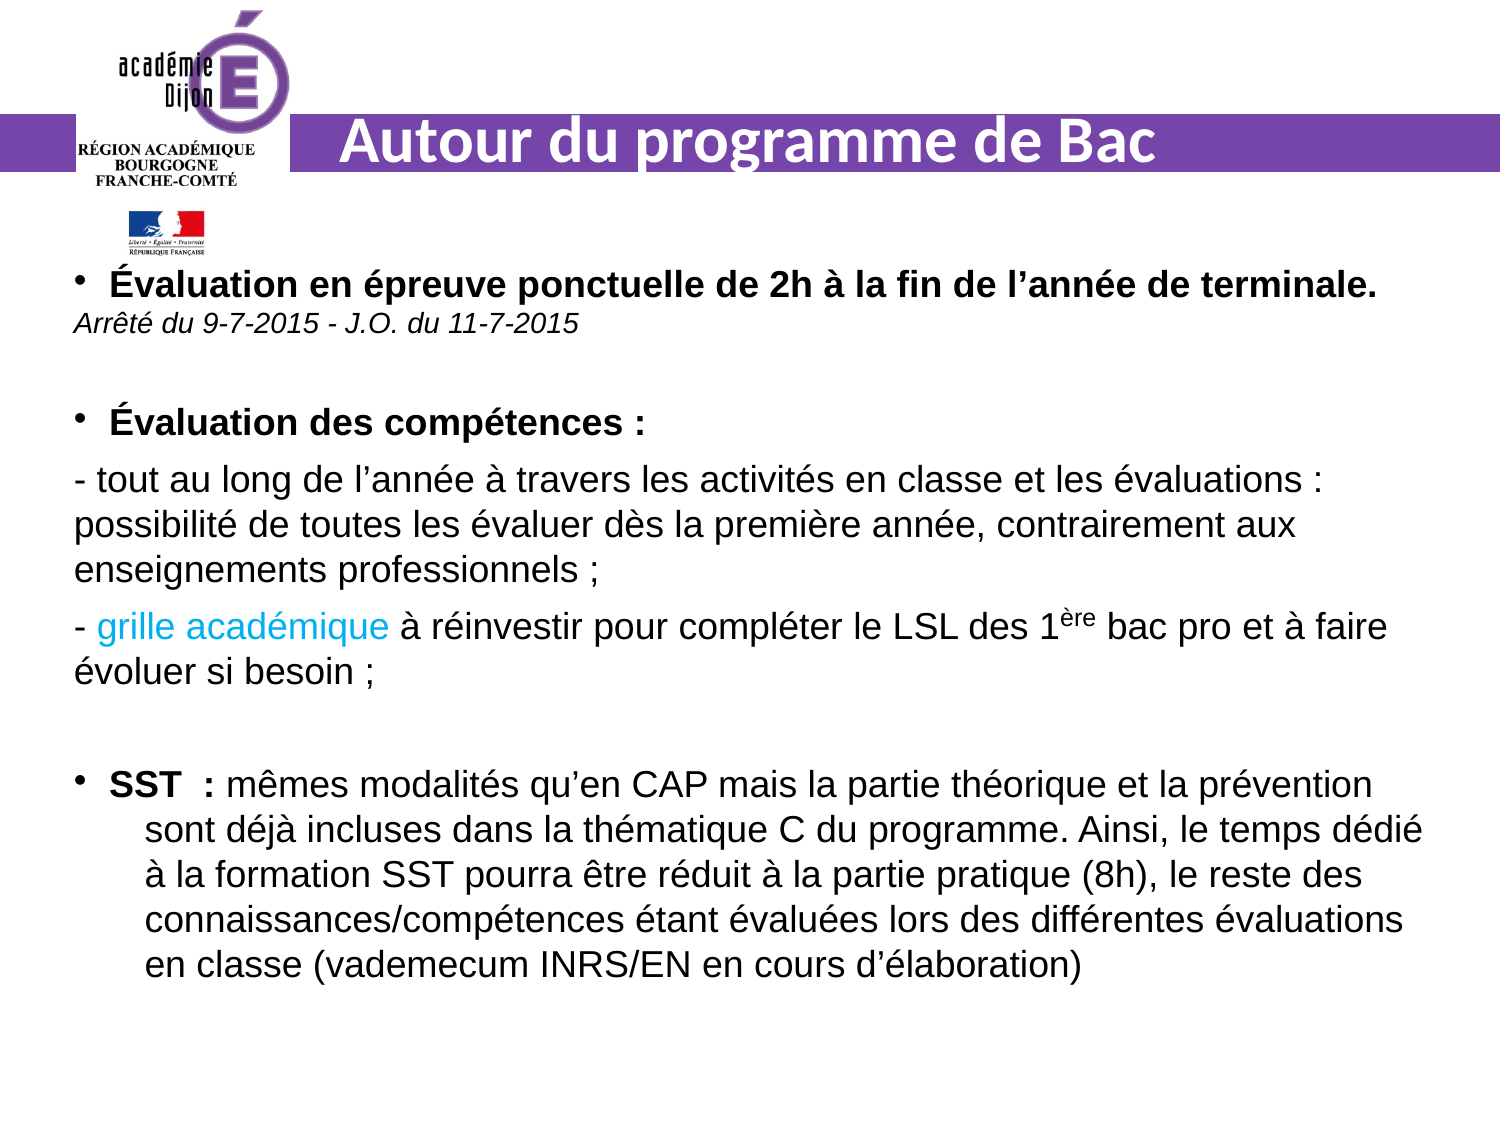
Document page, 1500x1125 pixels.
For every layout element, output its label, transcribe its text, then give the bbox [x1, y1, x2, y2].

text_box Autour du programme de Bac [325, 89, 1358, 183]
text_box Évaluation en épreuve ponctuelle de 2h à la fin de l’année de terminale. Arrêté du 9-7-2015 - J.O. du 11-7-2015 Évaluation des compétences : - tout au long de l’année à travers les activités en classe et les évaluations : possibilité de toutes les évaluer dès la première année, contrairement aux enseignements professionnels ; - grille académique à réinvestir pour compléter le LSL des 1ère bac pro et à faire évoluer si besoin ; SST : mêmes modalités qu’en CAP mais la partie théorique et la prévention sont déjà incluses dans la thématique C du programme. Ainsi, le temps dédié à la formation SST pourra être réduit à la partie pratique (8h), le reste des connaissances/compétences étant évaluées lors des différentes évaluations en classe (vademecum INRS/EN en cours d’élaboration) [59, 252, 1447, 1098]
